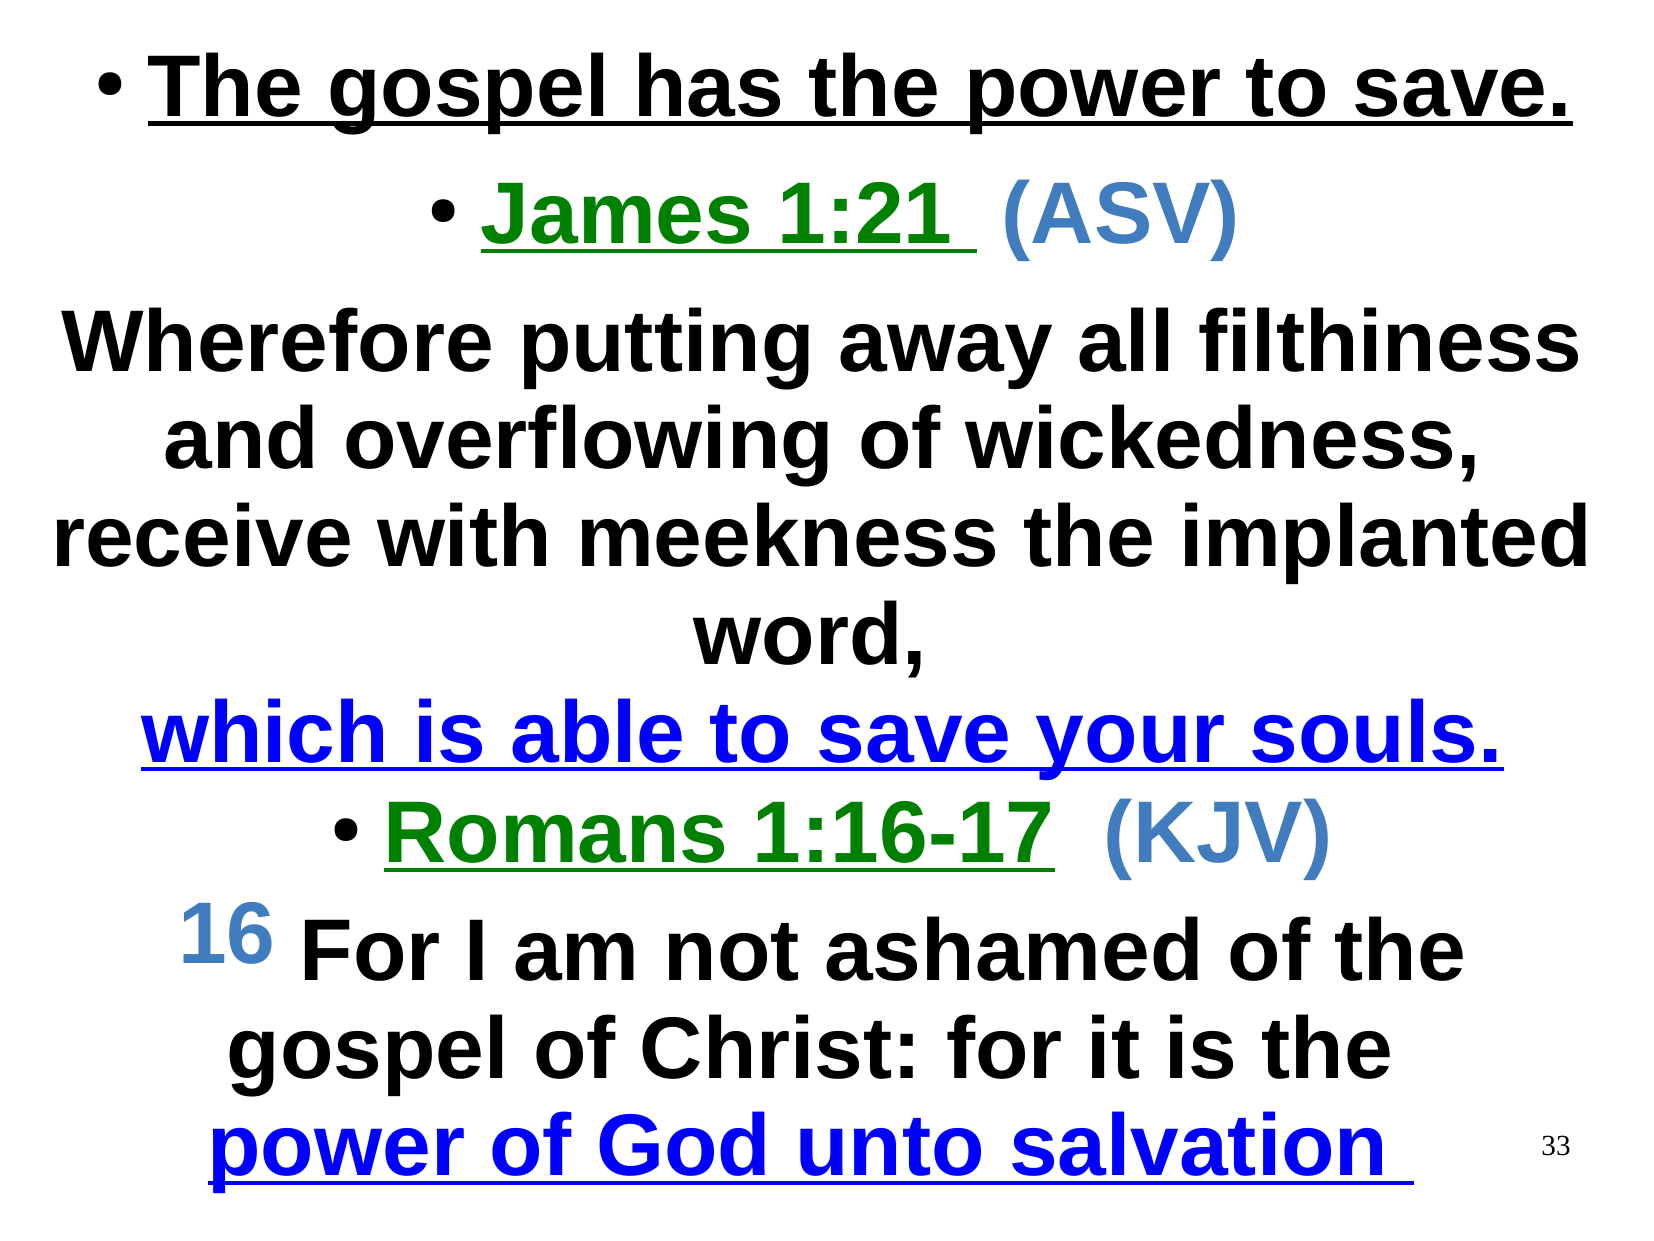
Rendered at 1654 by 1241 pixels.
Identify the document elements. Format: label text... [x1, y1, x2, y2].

list The gospel has the power to save. James 1:21 (ASV) Wherefore putting away all filthiness and overflowing of wickedness, receive with meekness the implanted word, which is able to save your souls. Romans 1:16-17 (KJV) 16 For I am not ashamed of the gospel of Christ: for it is the power of God unto salvation [37, 37, 1613, 1238]
